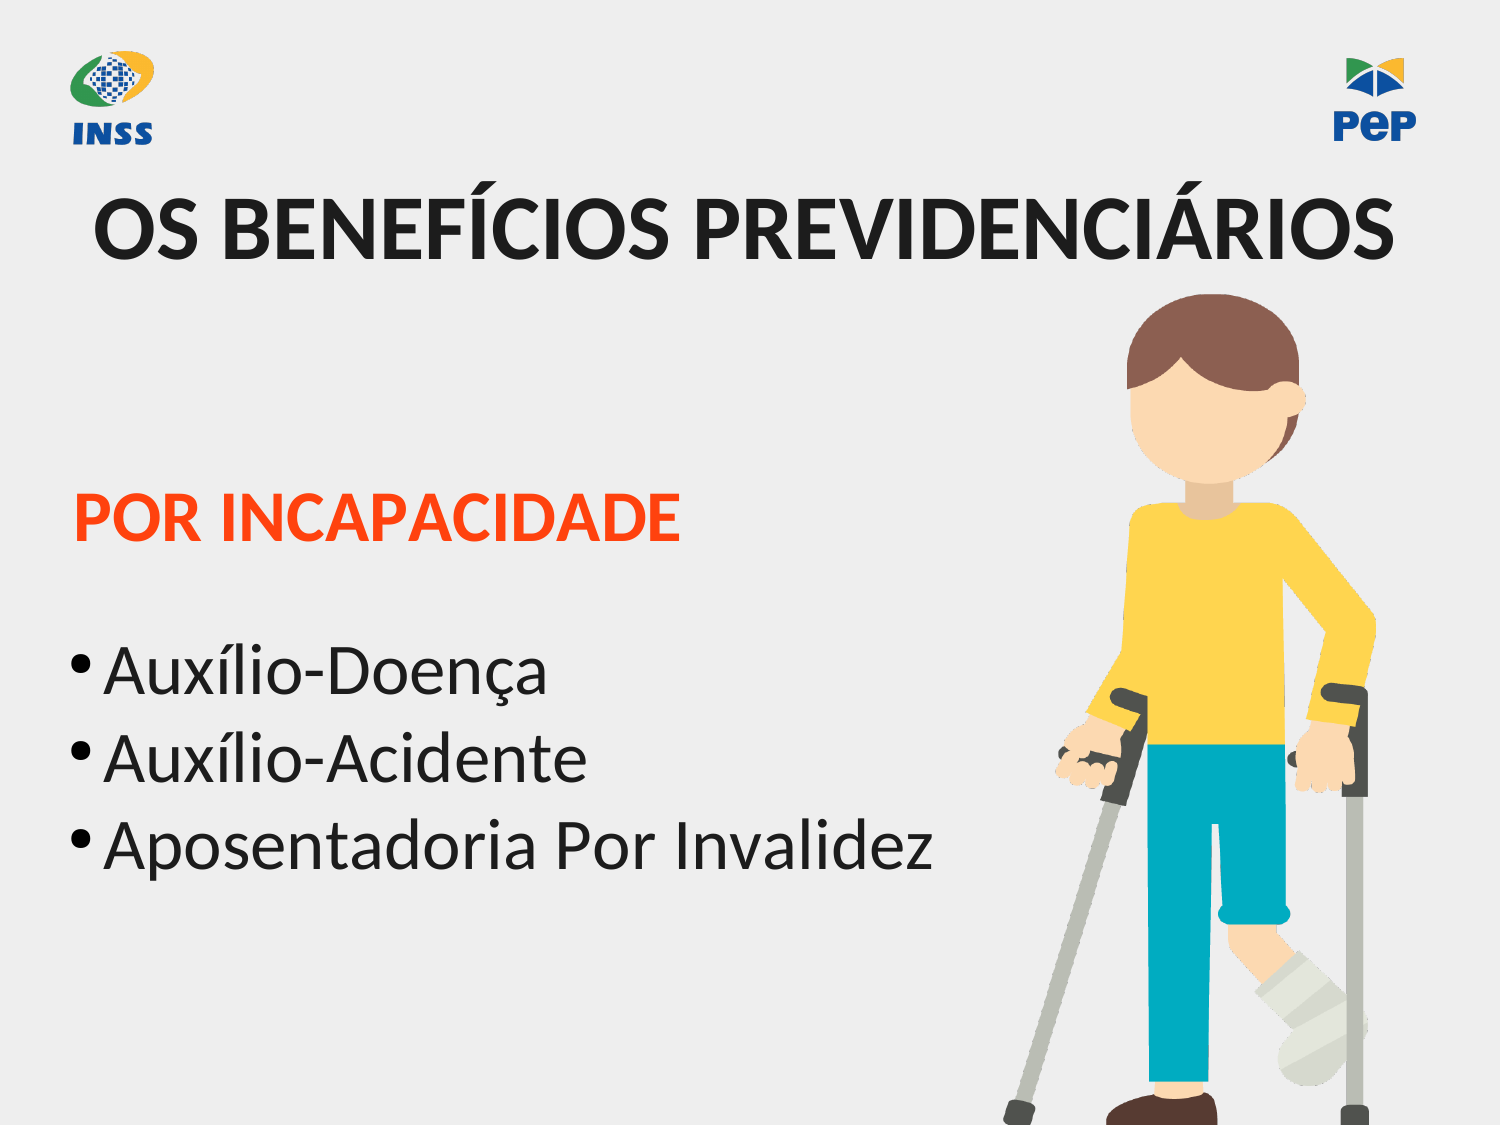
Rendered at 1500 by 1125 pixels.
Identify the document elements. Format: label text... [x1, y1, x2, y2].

picture [1003, 293, 1376, 1125]
picture [1334, 58, 1416, 141]
text_box Auxílio-Doença Auxílio-Acidente Aposentadoria Por Invalidez [65, 620, 1004, 916]
title OS BENEFÍCIOS PREVIDENCIÁRIOS [75, 177, 1417, 268]
text_box POR INCAPACIDADE [59, 460, 969, 563]
picture [70, 51, 154, 145]
